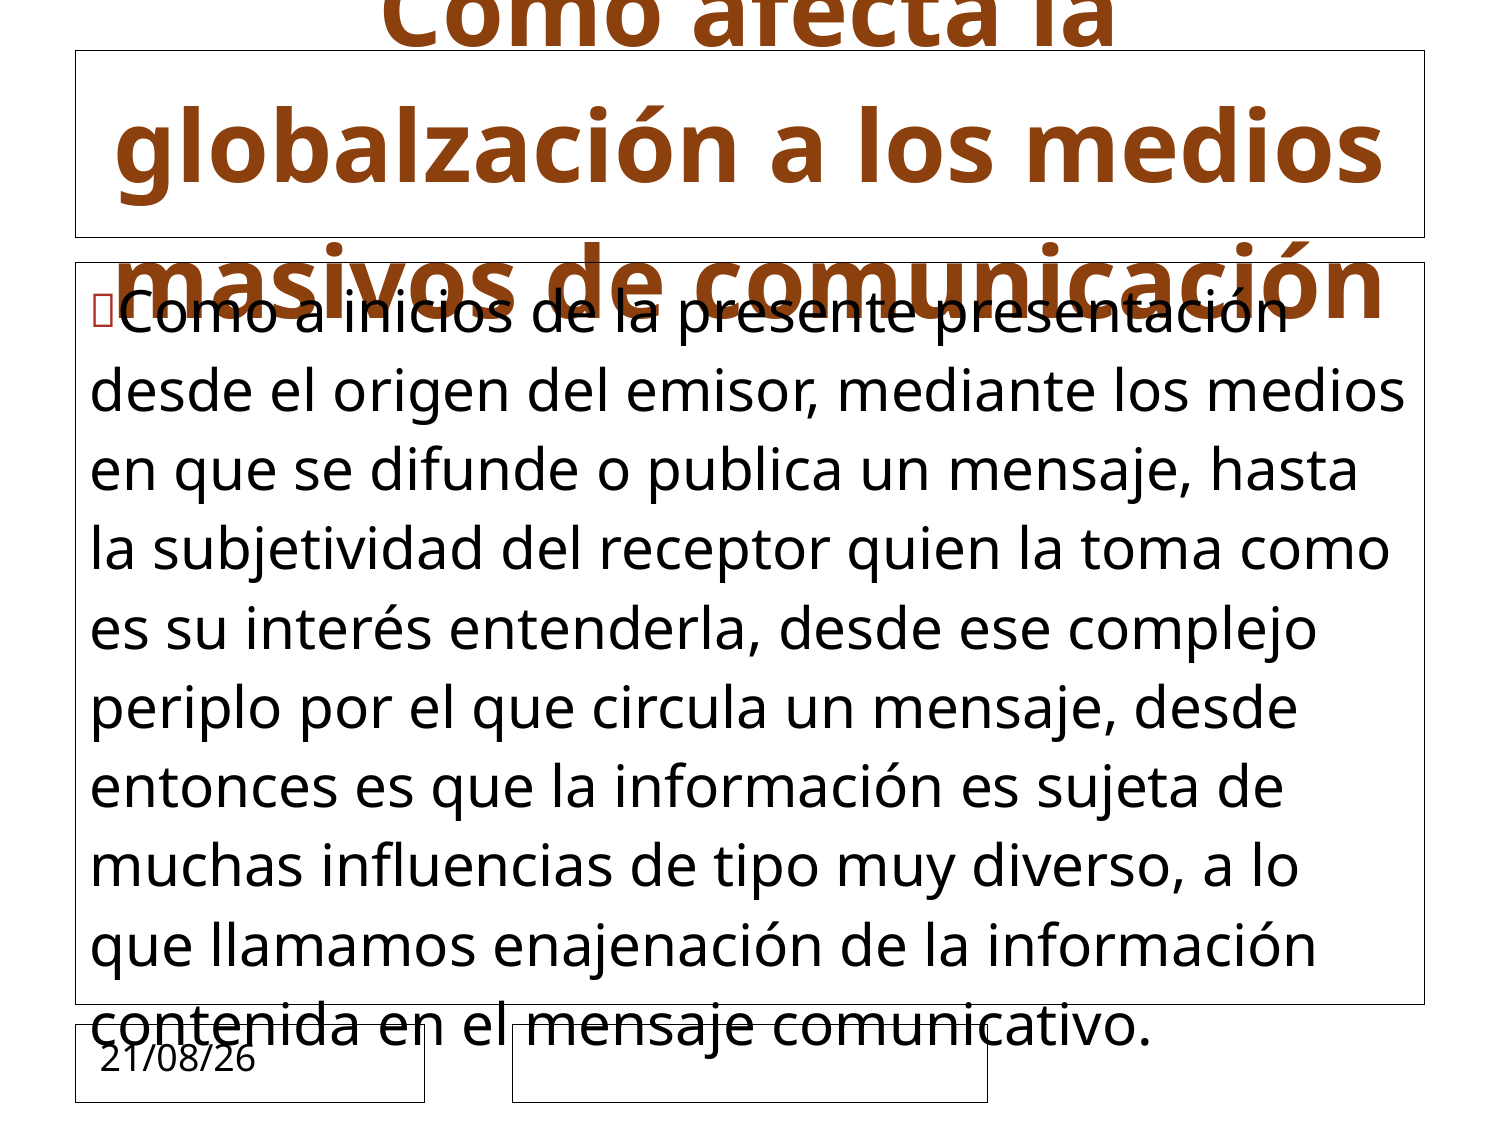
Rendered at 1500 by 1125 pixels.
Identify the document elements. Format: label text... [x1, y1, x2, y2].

list Como a inicios de la presente presentación desde el origen del emisor, mediante los medios en que se difunde o publica un mensaje, hasta la subjetividad del receptor quien la toma como es su interés entenderla, desde ese complejo periplo por el que circula un mensaje, desde entonces es que la información es sujeta de muchas influencias de tipo muy diverso, a lo que llamamos enajenación de la información contenida en el mensaje comunicativo. [75, 262, 1425, 1005]
title Cómo afecta la globalzación a los medios masivos de comunicación [75, 50, 1425, 238]
